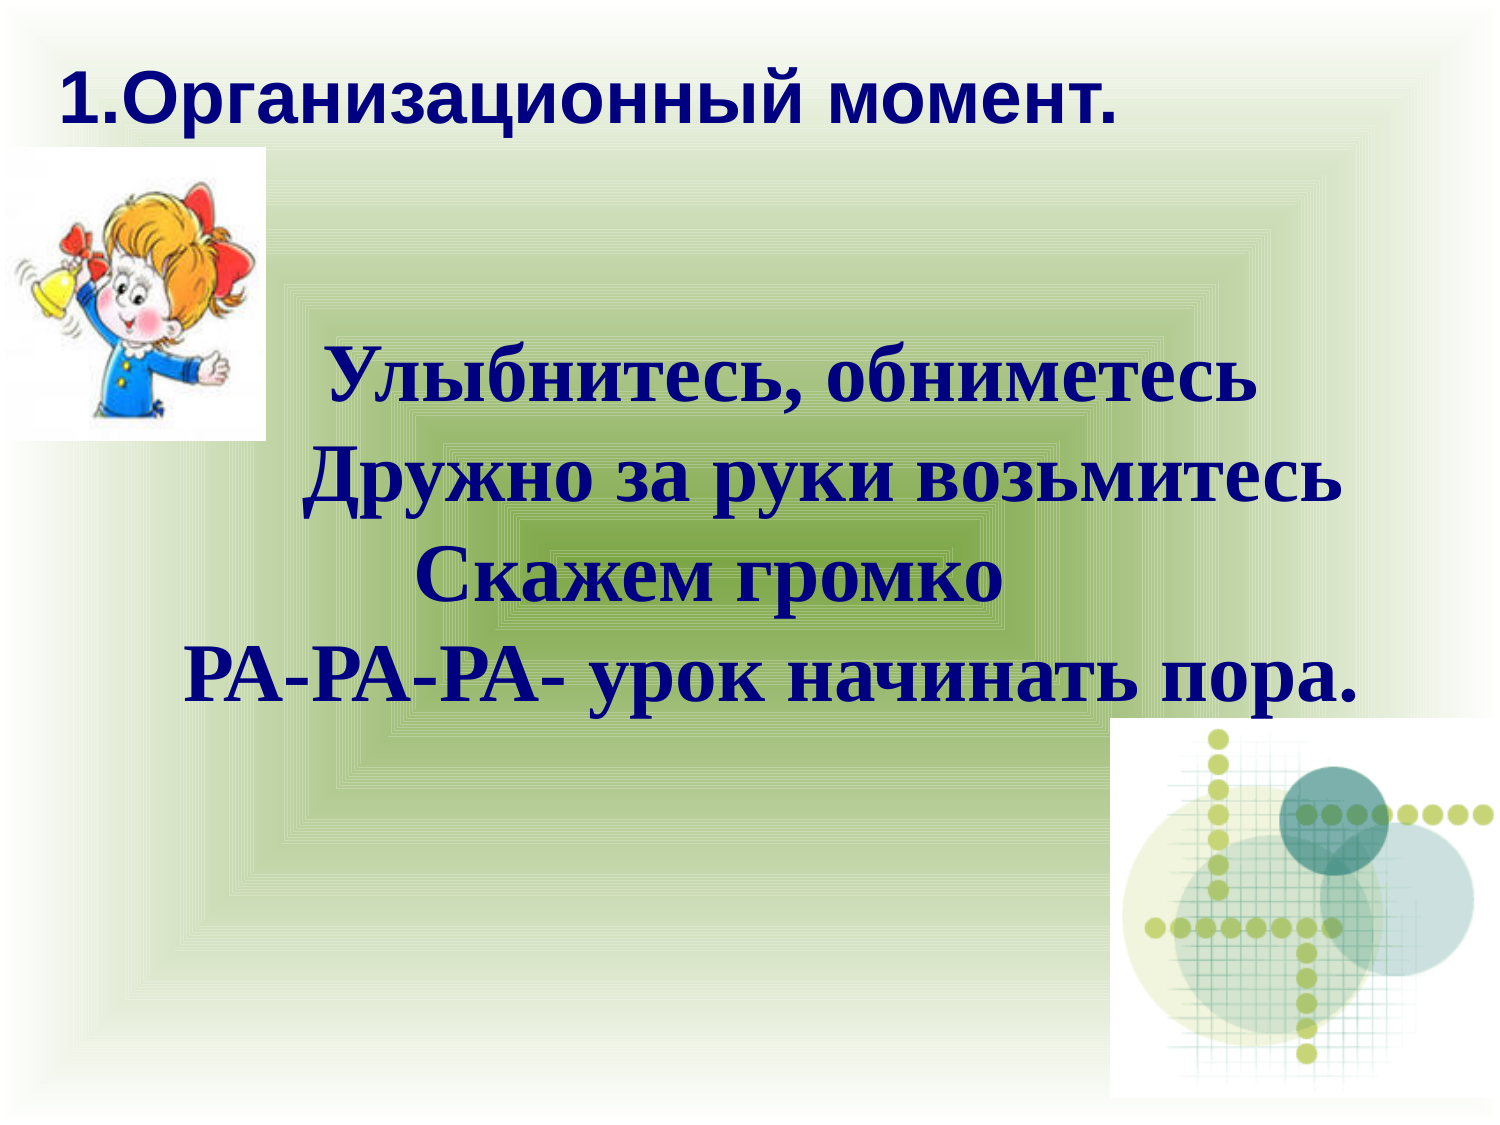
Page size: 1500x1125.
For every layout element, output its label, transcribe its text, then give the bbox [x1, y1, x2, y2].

text_box 1.Организационный момент. Улыбнитесь, обниметесь Дружно за руки возьмитесь Скажем громко РА-РА-РА- урок начинать пора. [59, 74, 1391, 693]
picture [5, 147, 266, 441]
